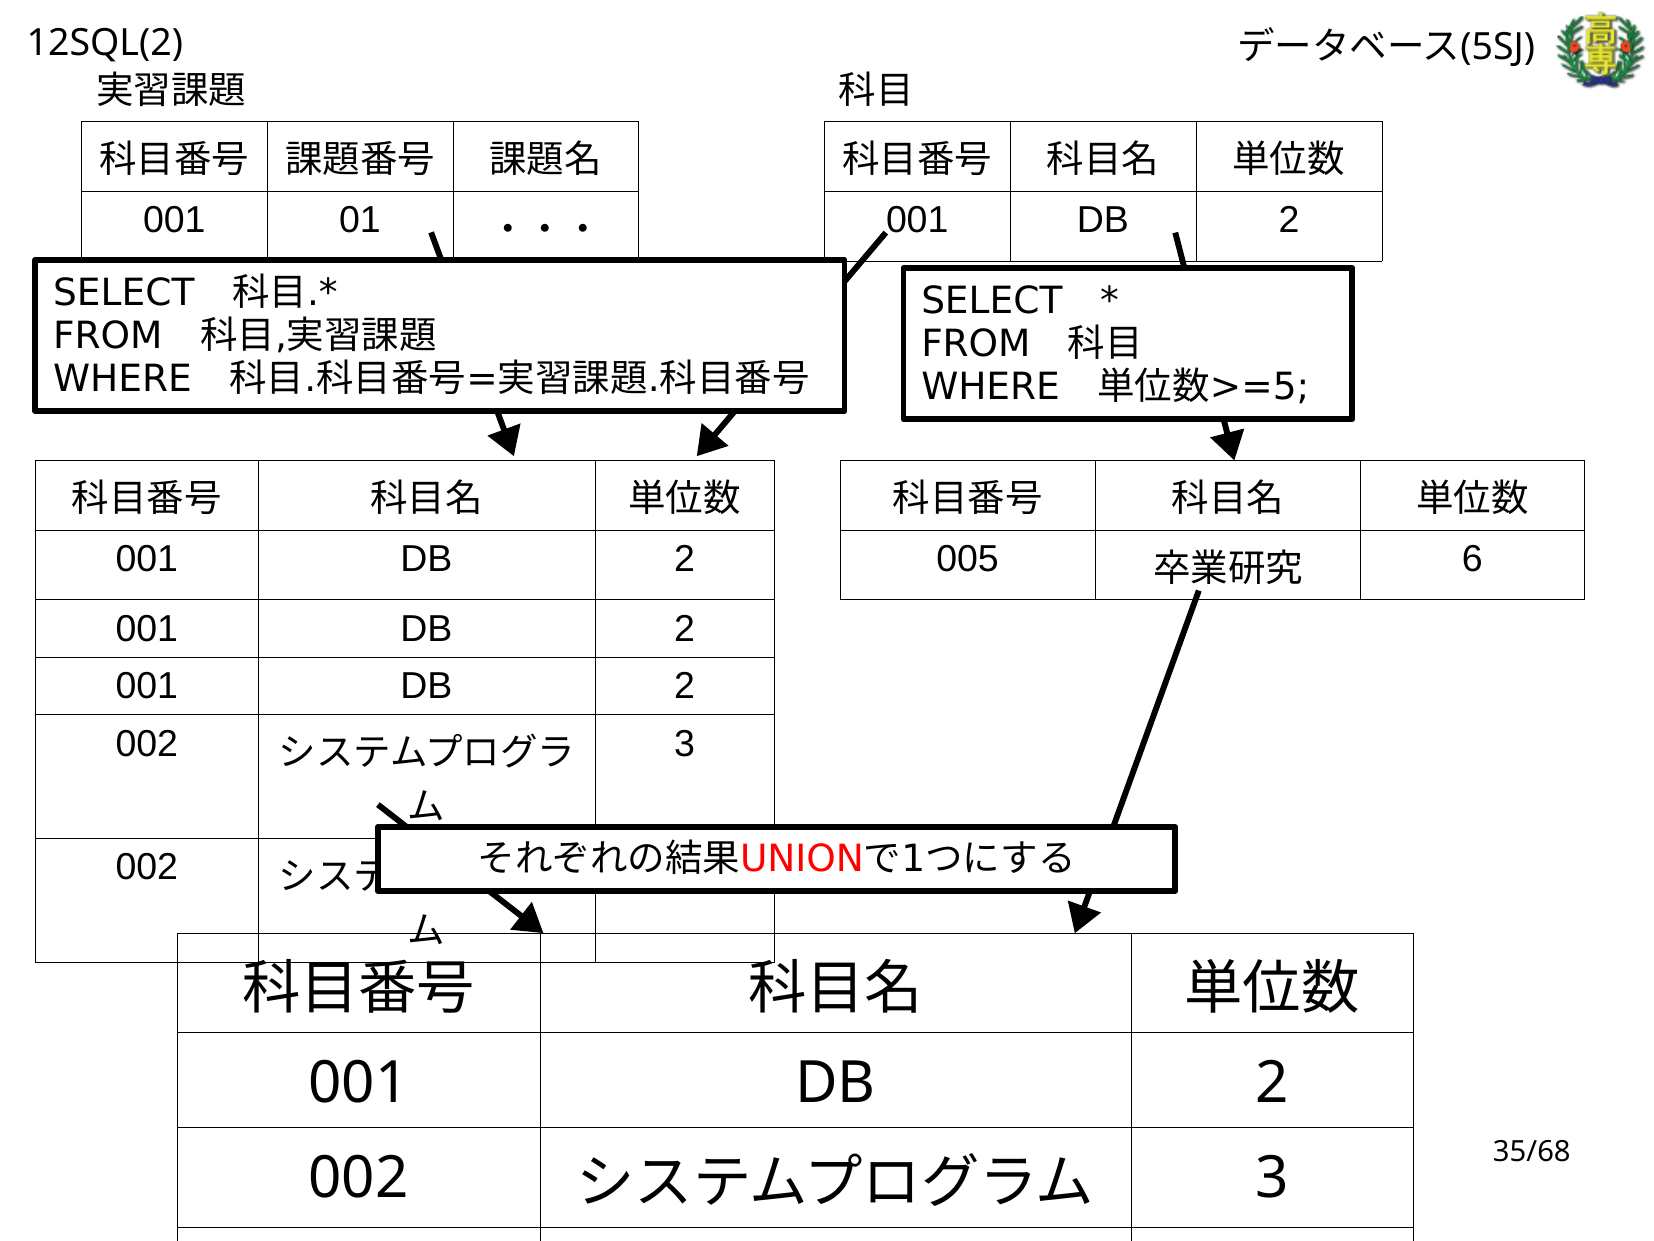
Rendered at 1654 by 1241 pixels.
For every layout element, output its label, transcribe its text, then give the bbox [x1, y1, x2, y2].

table_cell システムプログラム [500, 894, 595, 933]
table_cell [775, 657, 840, 714]
table_cell 001 [82, 192, 267, 257]
table_cell システムプログラム [259, 715, 595, 838]
table_header 実習課題 [81, 52, 267, 121]
table_cell 6 [1132, 1228, 1413, 1241]
table_cell [1361, 600, 1584, 657]
table_cell 01 [268, 192, 453, 257]
table_cell 科目名 [1011, 122, 1196, 191]
table_cell 3 [1132, 1128, 1413, 1227]
table_cell DB [259, 658, 595, 714]
table_cell [775, 894, 840, 933]
table_cell [775, 714, 840, 824]
table_header 科目名 [259, 461, 595, 530]
table_cell 001 [178, 1033, 540, 1127]
table_cell DB [541, 1033, 1131, 1127]
table_header 科目番号 [36, 461, 258, 530]
table_header 科目番号 [841, 461, 1095, 530]
table_cell [1361, 714, 1584, 838]
table_cell 科目番号 [825, 122, 1010, 191]
table_cell 002 [178, 1128, 540, 1227]
table_header 単位数 [1132, 934, 1413, 1032]
table_header 科目名 [541, 934, 1131, 1032]
table_cell 005 [841, 531, 1095, 599]
table_cell [1179, 600, 1361, 657]
table_cell [1077, 918, 1096, 933]
table_header [1196, 52, 1382, 121]
table_cell [840, 600, 1096, 657]
table_cell 2 [596, 658, 774, 714]
table_cell DB [259, 600, 595, 657]
text_box SELECT 科目.* FROM 科目,実習課題 WHERE 科目.科目番号=実習課題.科目番号 [35, 259, 845, 412]
table_header [639, 52, 824, 122]
table_cell 課題番号 [268, 122, 453, 191]
table_cell [1096, 838, 1361, 933]
table_cell 005 [178, 1228, 540, 1241]
table_cell [775, 530, 840, 600]
table_cell システムプログラム [259, 839, 533, 933]
table_cell [840, 657, 1096, 714]
text_box SELECT * FROM 科目 WHERE 単位数>=5; [903, 267, 1353, 420]
table_cell 2 [596, 531, 774, 599]
table_cell 単位数 [1197, 122, 1382, 191]
table_cell DB [1011, 192, 1196, 261]
text_box それぞれの結果UNIONで1つにする [377, 826, 1176, 892]
table_cell [840, 894, 1085, 933]
table_cell [1096, 714, 1150, 824]
table_cell ・・・ [454, 192, 638, 257]
table_cell 卒業研究 [1096, 531, 1360, 599]
picture [1553, 2, 1650, 99]
table_cell 002 [36, 839, 258, 962]
table_cell 001 [36, 531, 258, 599]
table_cell 2 [1197, 192, 1382, 261]
table_cell DB [259, 531, 595, 599]
table_cell [1118, 714, 1361, 838]
table_cell [1096, 657, 1171, 714]
table_cell 課題名 [454, 122, 638, 191]
table_cell [1361, 657, 1584, 714]
table_cell [840, 714, 1096, 824]
table_cell 6 [1361, 531, 1584, 599]
table_header [775, 460, 840, 530]
table_cell システムプログラム [541, 1128, 1131, 1227]
table_header 科目名 [1096, 461, 1360, 530]
table_cell 001 [825, 192, 1010, 261]
table_header 科目 [824, 52, 1010, 121]
table_cell [1158, 657, 1361, 714]
table_cell 002 [36, 715, 258, 838]
table_header [453, 52, 639, 121]
table_cell [1088, 894, 1096, 910]
table_cell 科目番号 [82, 122, 267, 191]
table_cell 2 [1132, 1033, 1413, 1127]
table_cell 卒業研究 [541, 1228, 1131, 1241]
table_cell 2 [596, 600, 774, 657]
table_header 単位数 [1361, 461, 1584, 530]
table_cell 001 [36, 658, 258, 714]
table_cell [775, 600, 840, 657]
table_cell [1361, 838, 1584, 962]
table_cell 3 [596, 894, 774, 933]
table_cell [1096, 600, 1191, 657]
table_cell [639, 191, 824, 257]
table_header 科目番号 [178, 934, 540, 1032]
table_header [1010, 52, 1196, 121]
table_cell [639, 122, 824, 191]
table_header [267, 52, 453, 121]
table_cell 001 [36, 600, 258, 657]
table_header 単位数 [596, 461, 774, 530]
table_cell 3 [596, 715, 774, 824]
